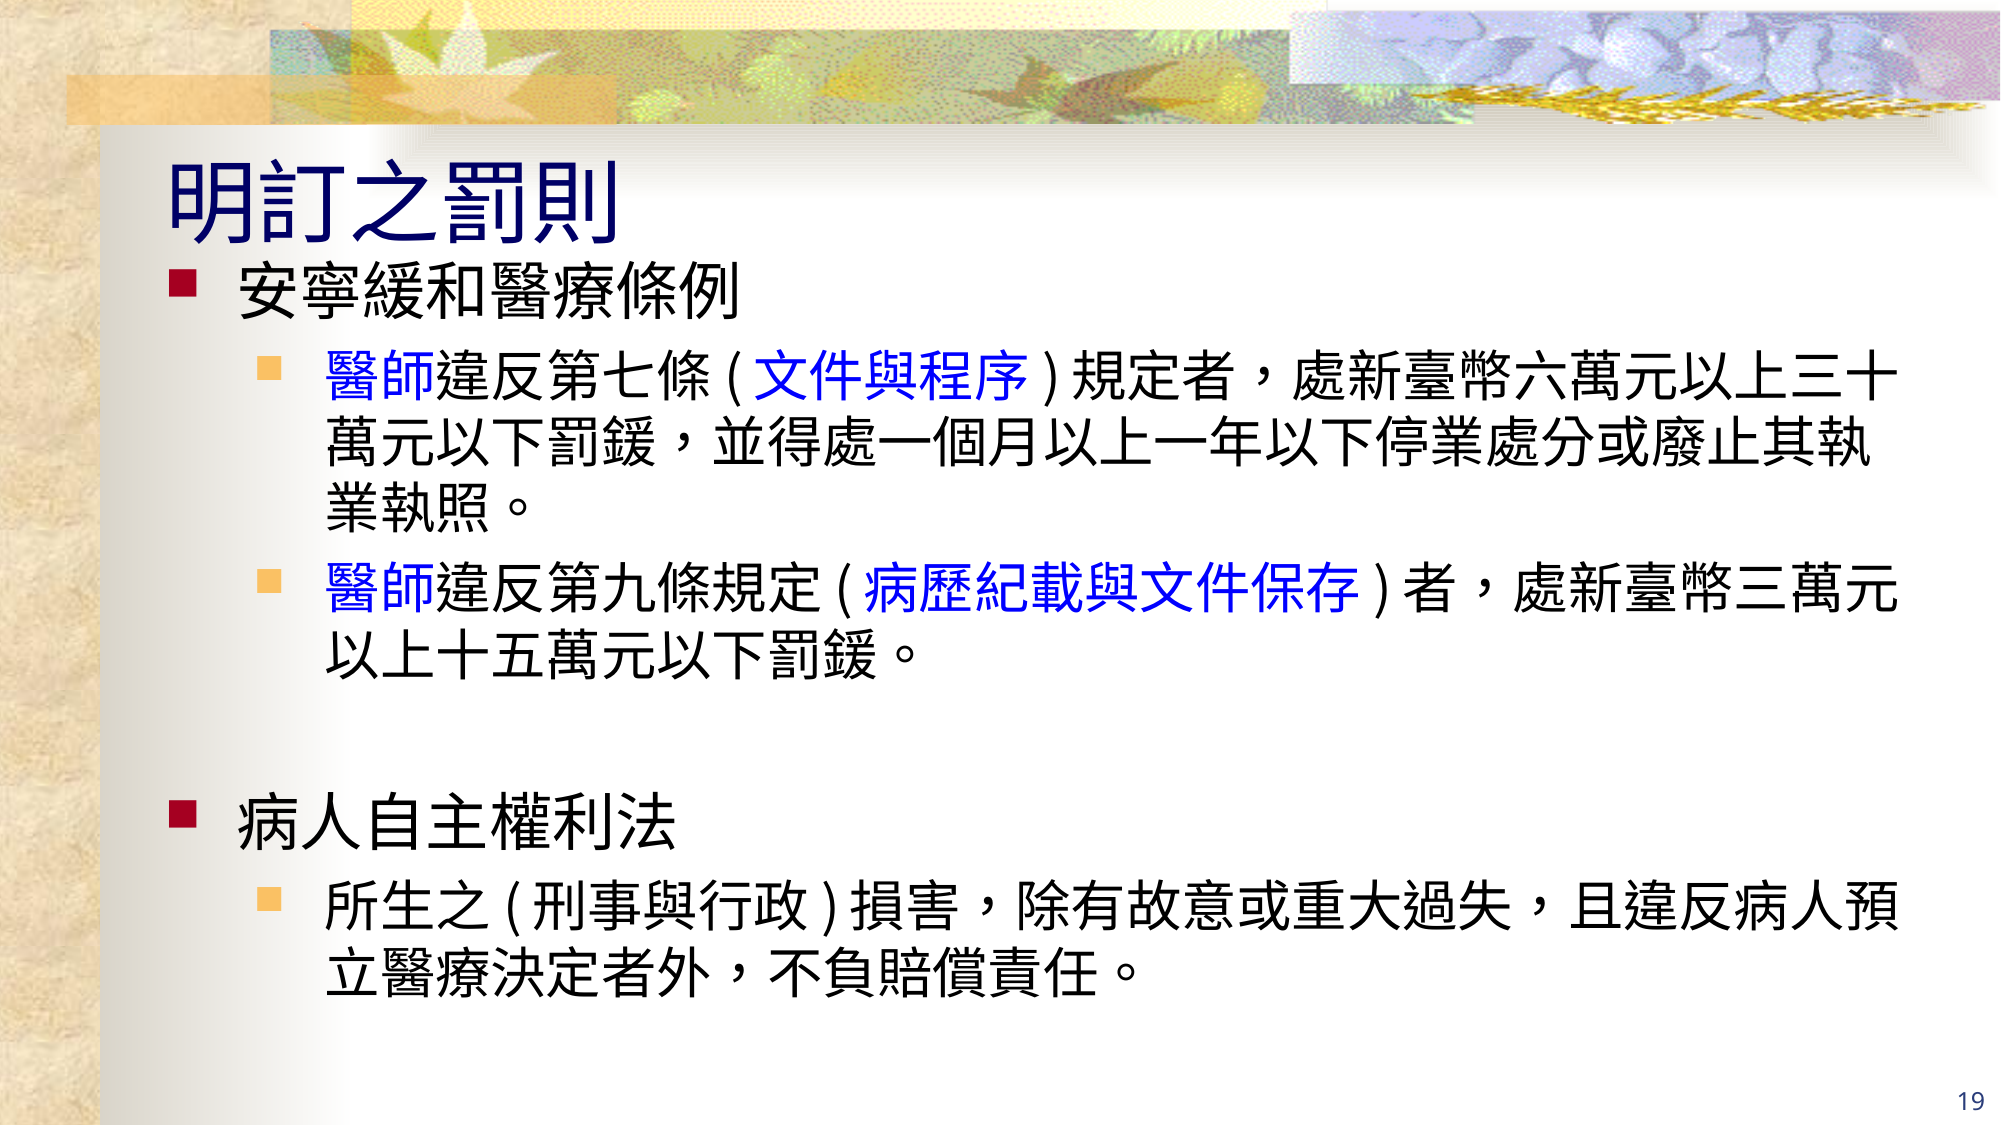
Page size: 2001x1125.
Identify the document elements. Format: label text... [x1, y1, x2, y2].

title 明訂之罰則 [150, 137, 1934, 232]
text_box <編號> [1799, 1052, 2001, 1125]
list 安寧緩和醫療條例 醫師違反第七條(文件與程序)規定者，處新臺幣六萬元以上三十萬元以下罰鍰，並得處一個月以上一年以下停業處分或廢止其執業執照。 醫師違反第九條規定(病歷紀載與文件保存)者，處新臺幣三萬元以上十五萬元以下罰鍰。 病人自主權利法 所生之(刑事與行政)損害，除有故意或重大過失，且違反病人預立醫療決定者外，不負賠償責任。 [150, 243, 1934, 1020]
picture [0, 0, 2001, 1125]
